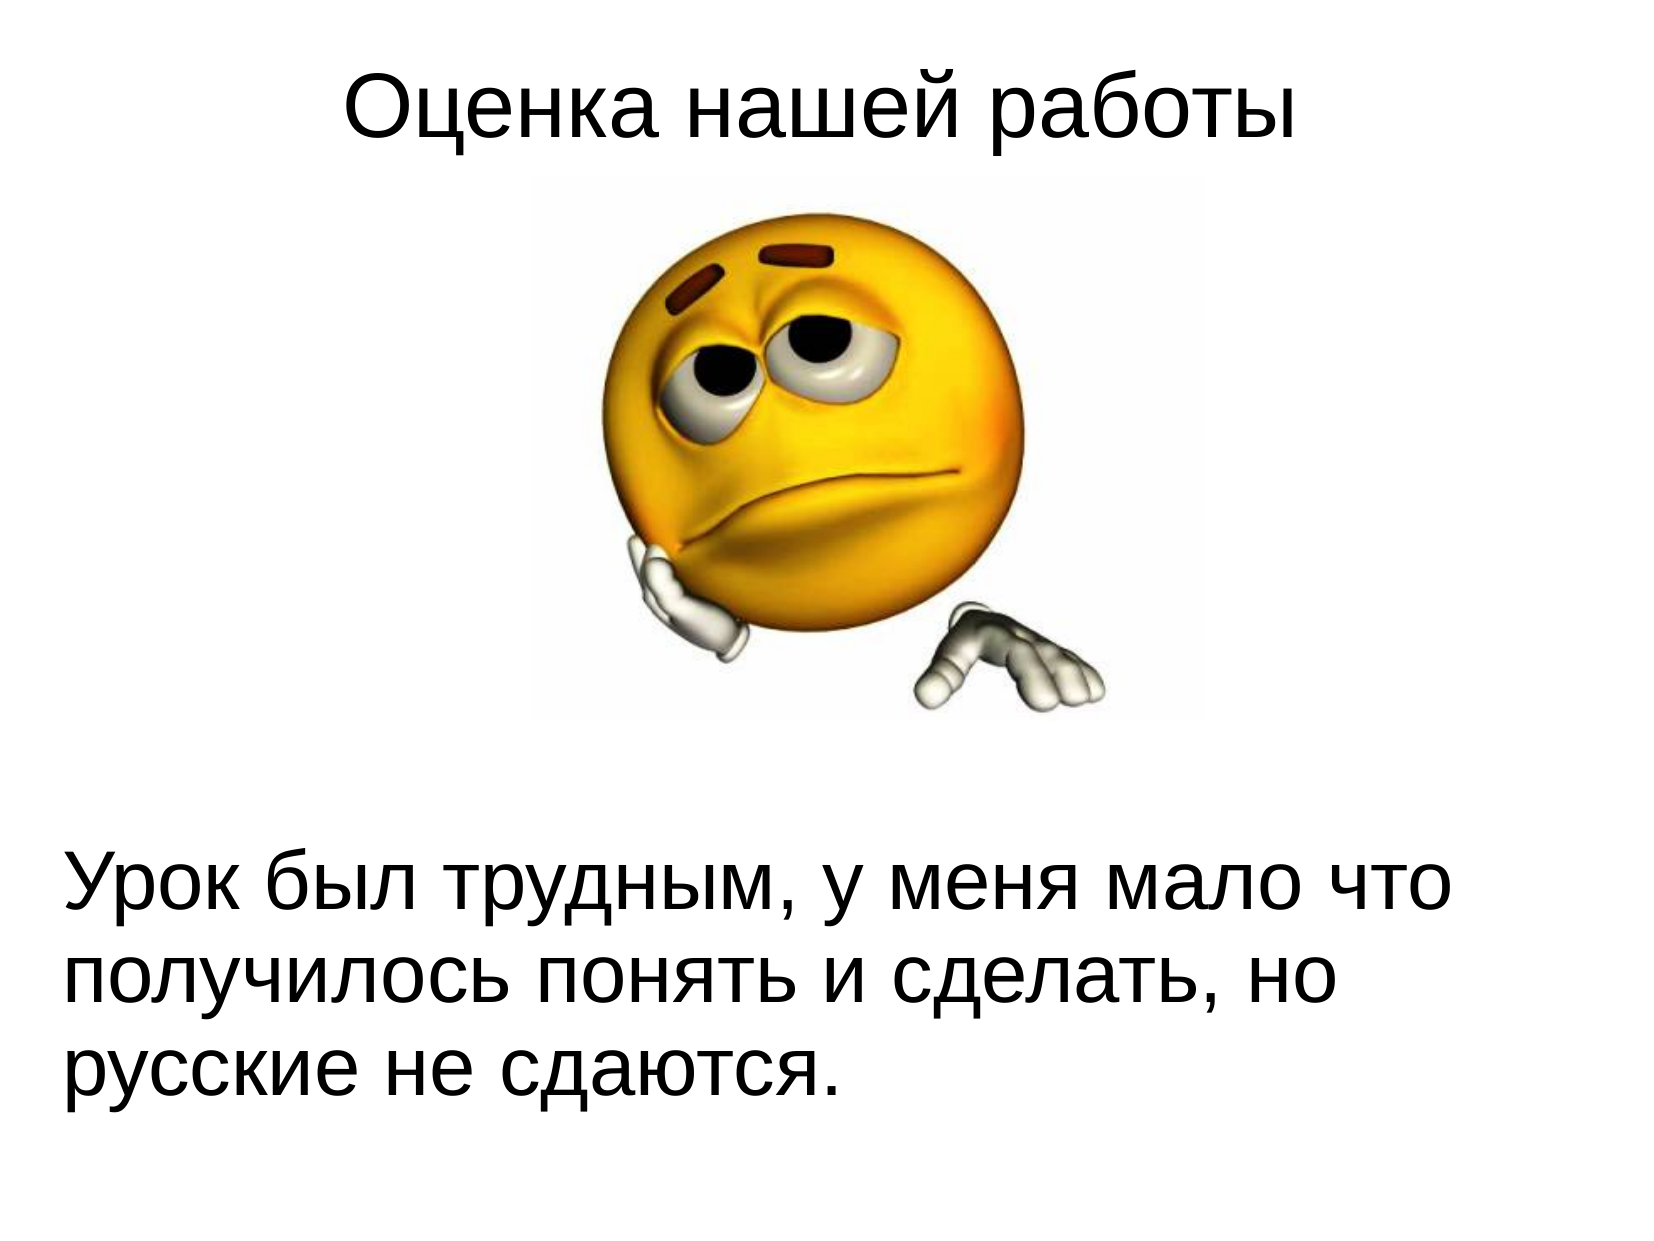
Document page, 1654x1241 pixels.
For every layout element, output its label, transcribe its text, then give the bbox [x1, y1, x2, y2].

text_box Урок был трудным, у меня мало что получилось понять и сделать, но русские не сдаются. [47, 826, 1501, 1146]
picture [531, 177, 1205, 721]
text_box Оценка нашей работы [70, 47, 1571, 165]
